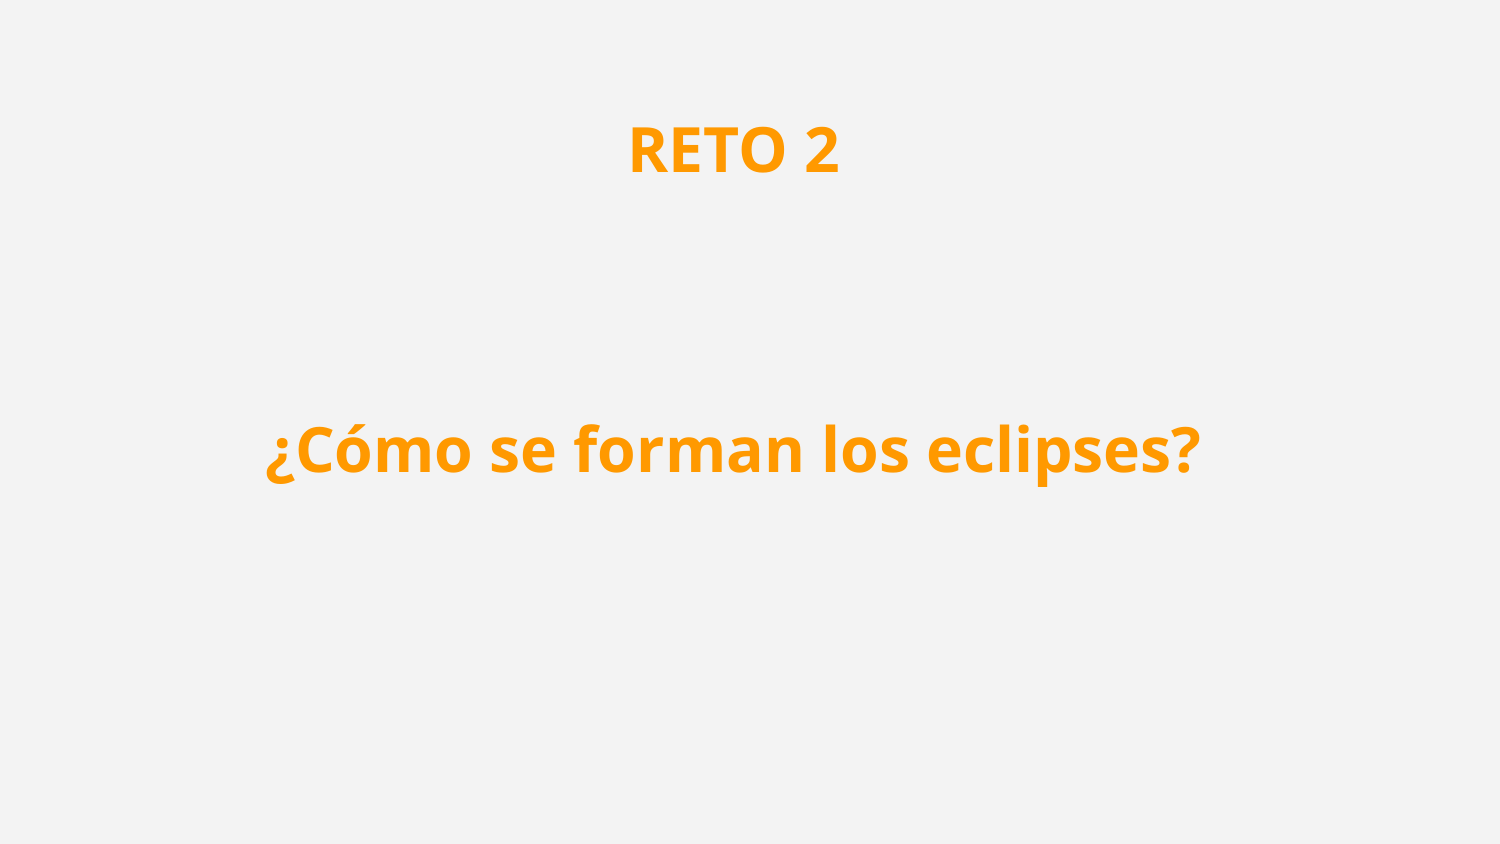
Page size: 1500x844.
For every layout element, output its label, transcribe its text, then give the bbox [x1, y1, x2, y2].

text_box RETO 2 ¿Cómo se forman los eclipses? [90, 94, 1378, 715]
